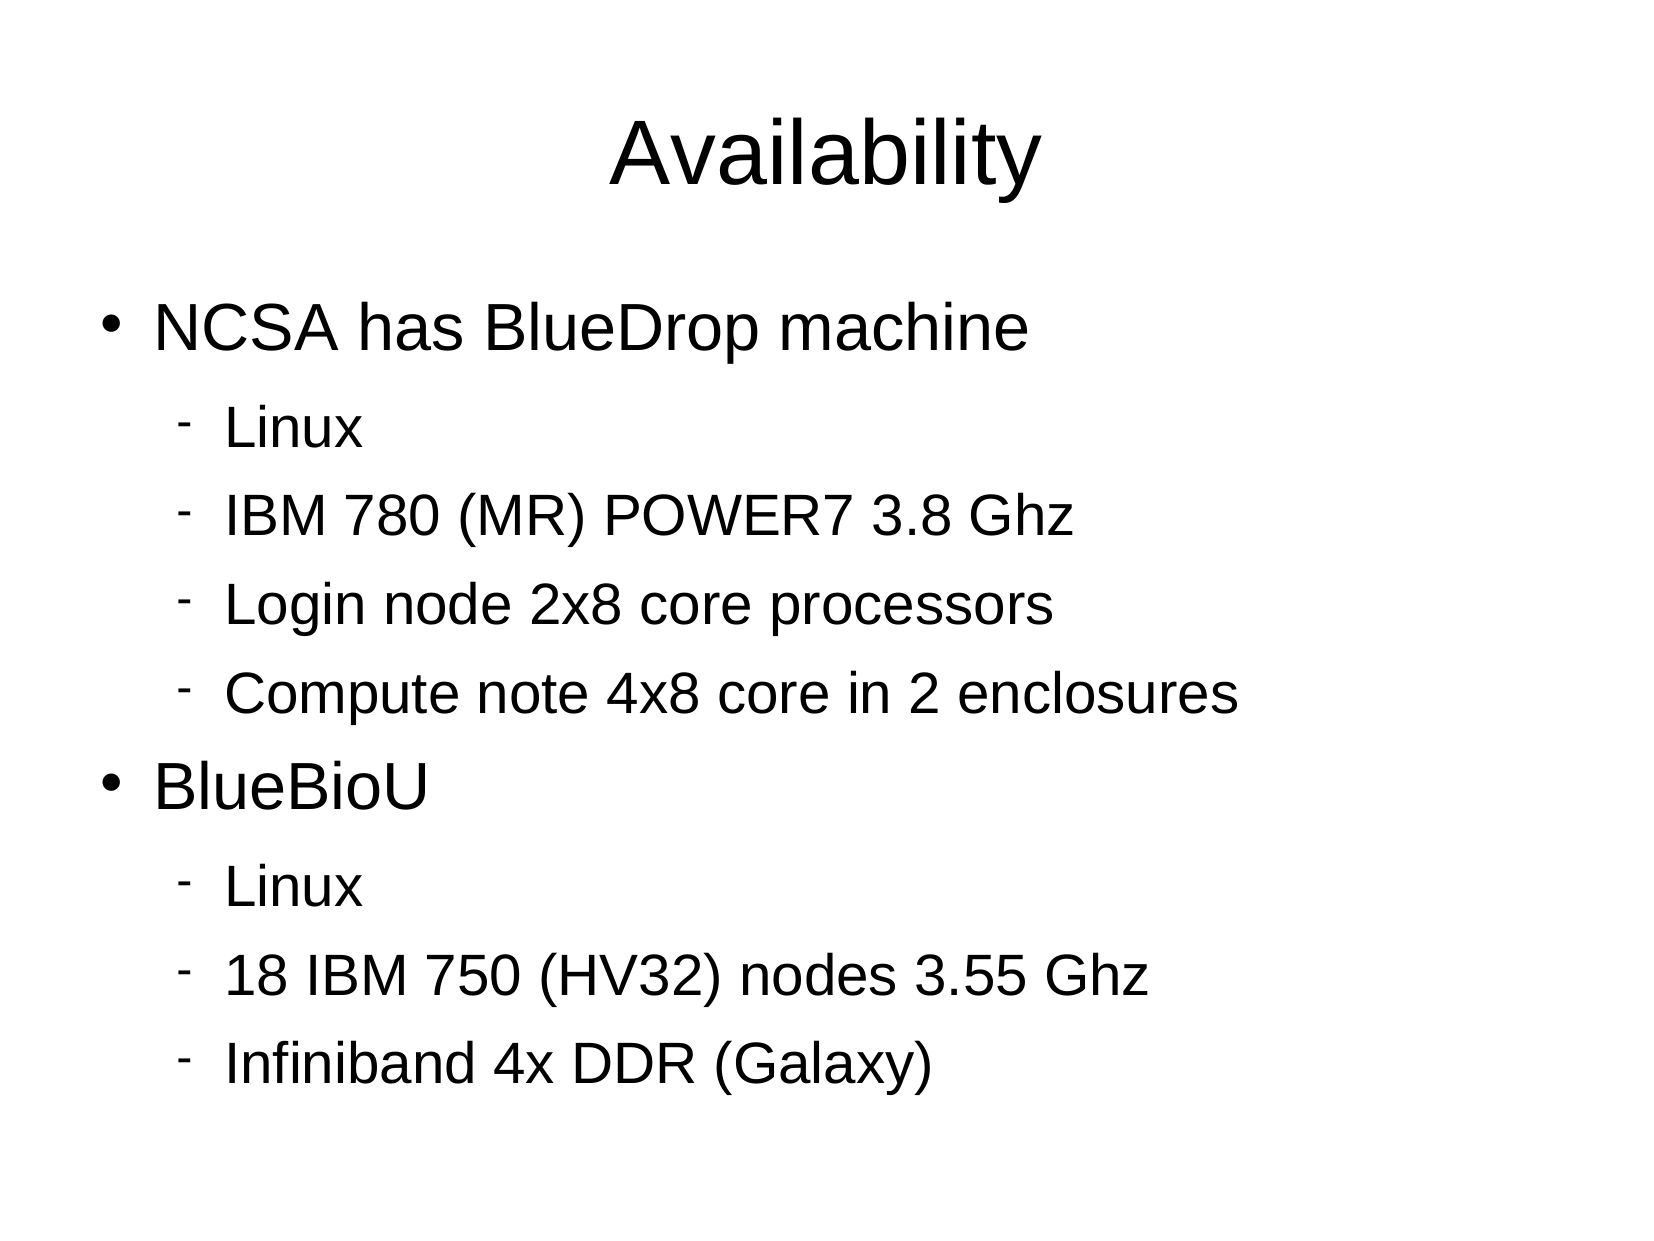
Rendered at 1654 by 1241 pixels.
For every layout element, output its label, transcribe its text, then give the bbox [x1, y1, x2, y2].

list NCSA has BlueDrop machine Linux IBM 780 (MR) POWER7 3.8 Ghz Login node 2x8 core processors Compute note 4x8 core in 2 enclosures BlueBioU Linux 18 IBM 750 (HV32) nodes 3.55 Ghz Infiniband 4x DDR (Galaxy) [82, 290, 1571, 1109]
title Availability [82, 49, 1571, 257]
